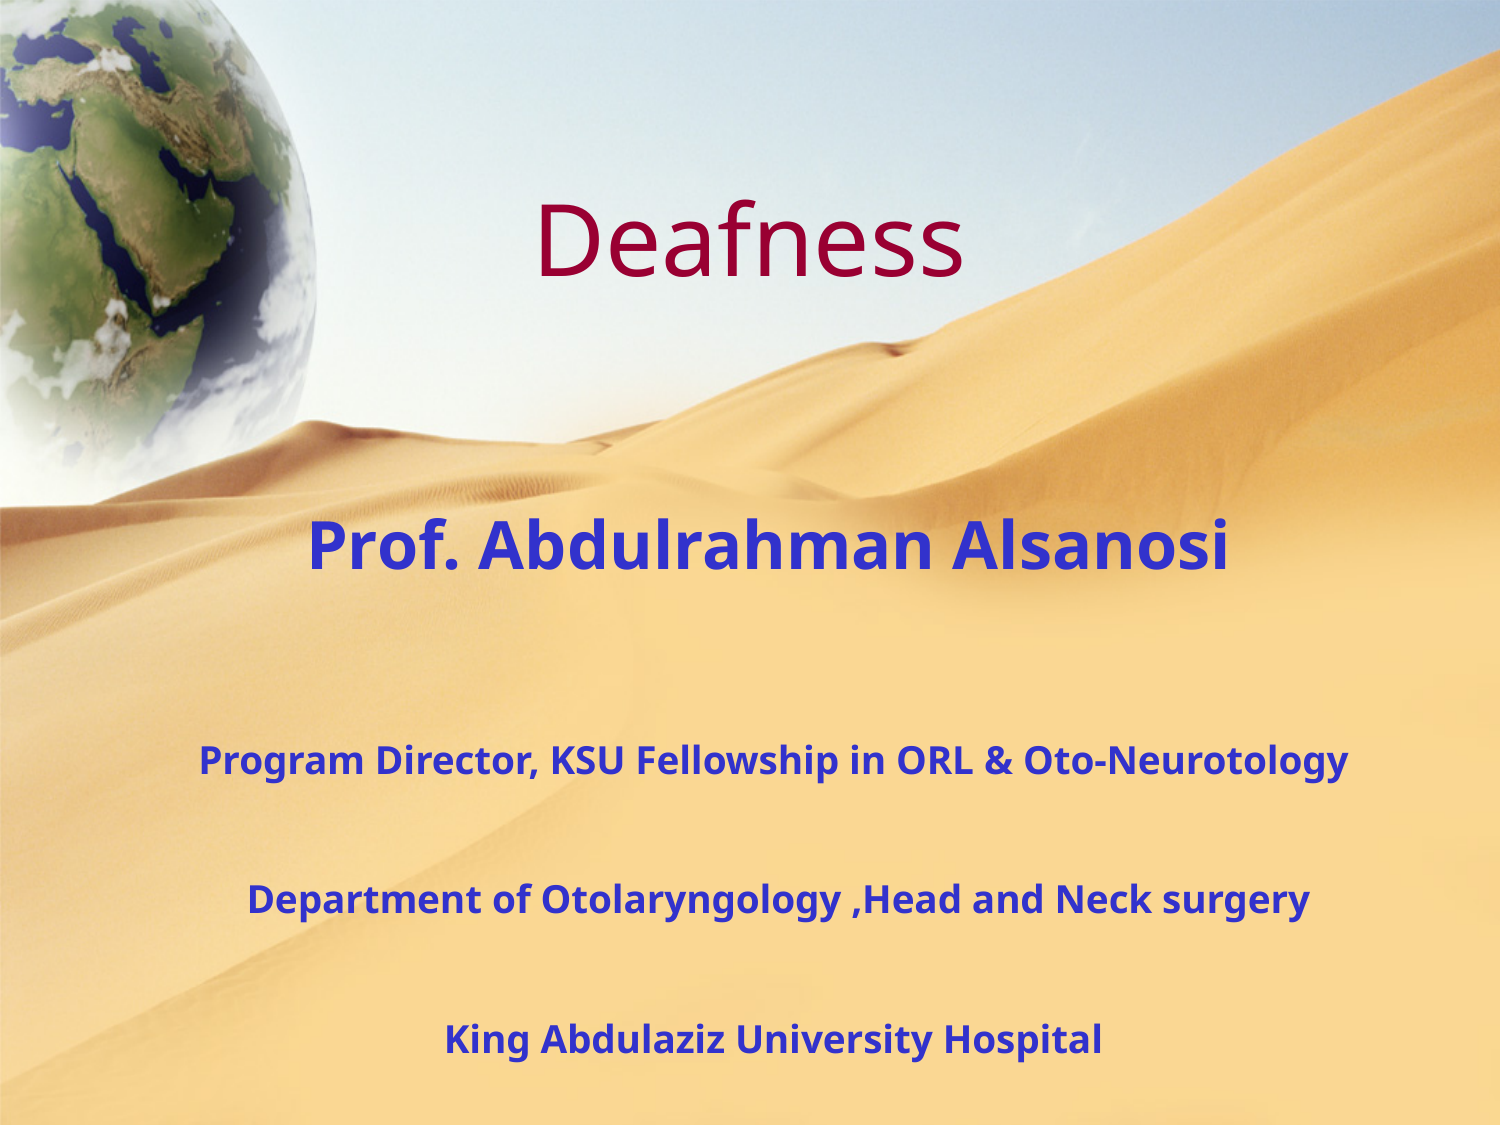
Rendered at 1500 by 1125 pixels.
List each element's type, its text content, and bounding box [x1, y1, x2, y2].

text_box Prof. Abdulrahman Alsanosi Program Director, KSU Fellowship in ORL & Oto-Neurotology Department of Otolaryngology ,Head and Neck surgery King Abdulaziz University Hospital King Saud University [62, 399, 1475, 1125]
text_box Deafness [125, 162, 1401, 399]
picture [0, 0, 1500, 1125]
